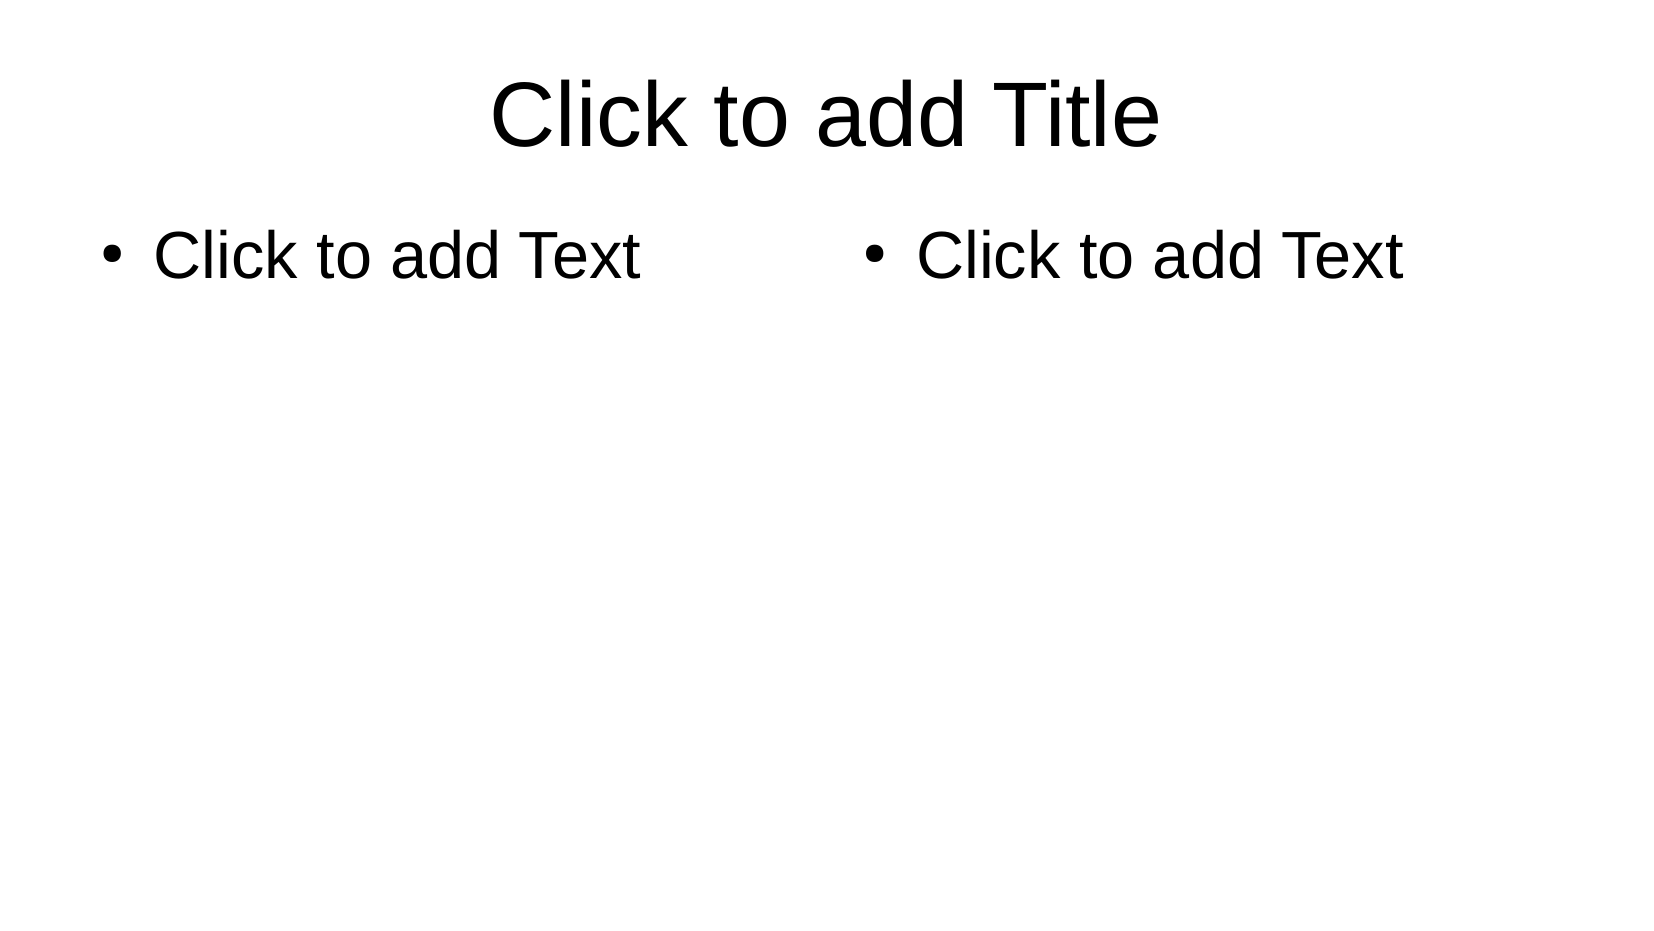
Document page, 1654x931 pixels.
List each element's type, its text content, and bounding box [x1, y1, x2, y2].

title Click to add Title [82, 37, 1571, 193]
list Click to add Text [845, 217, 1572, 758]
list Click to add Text [82, 217, 809, 758]
